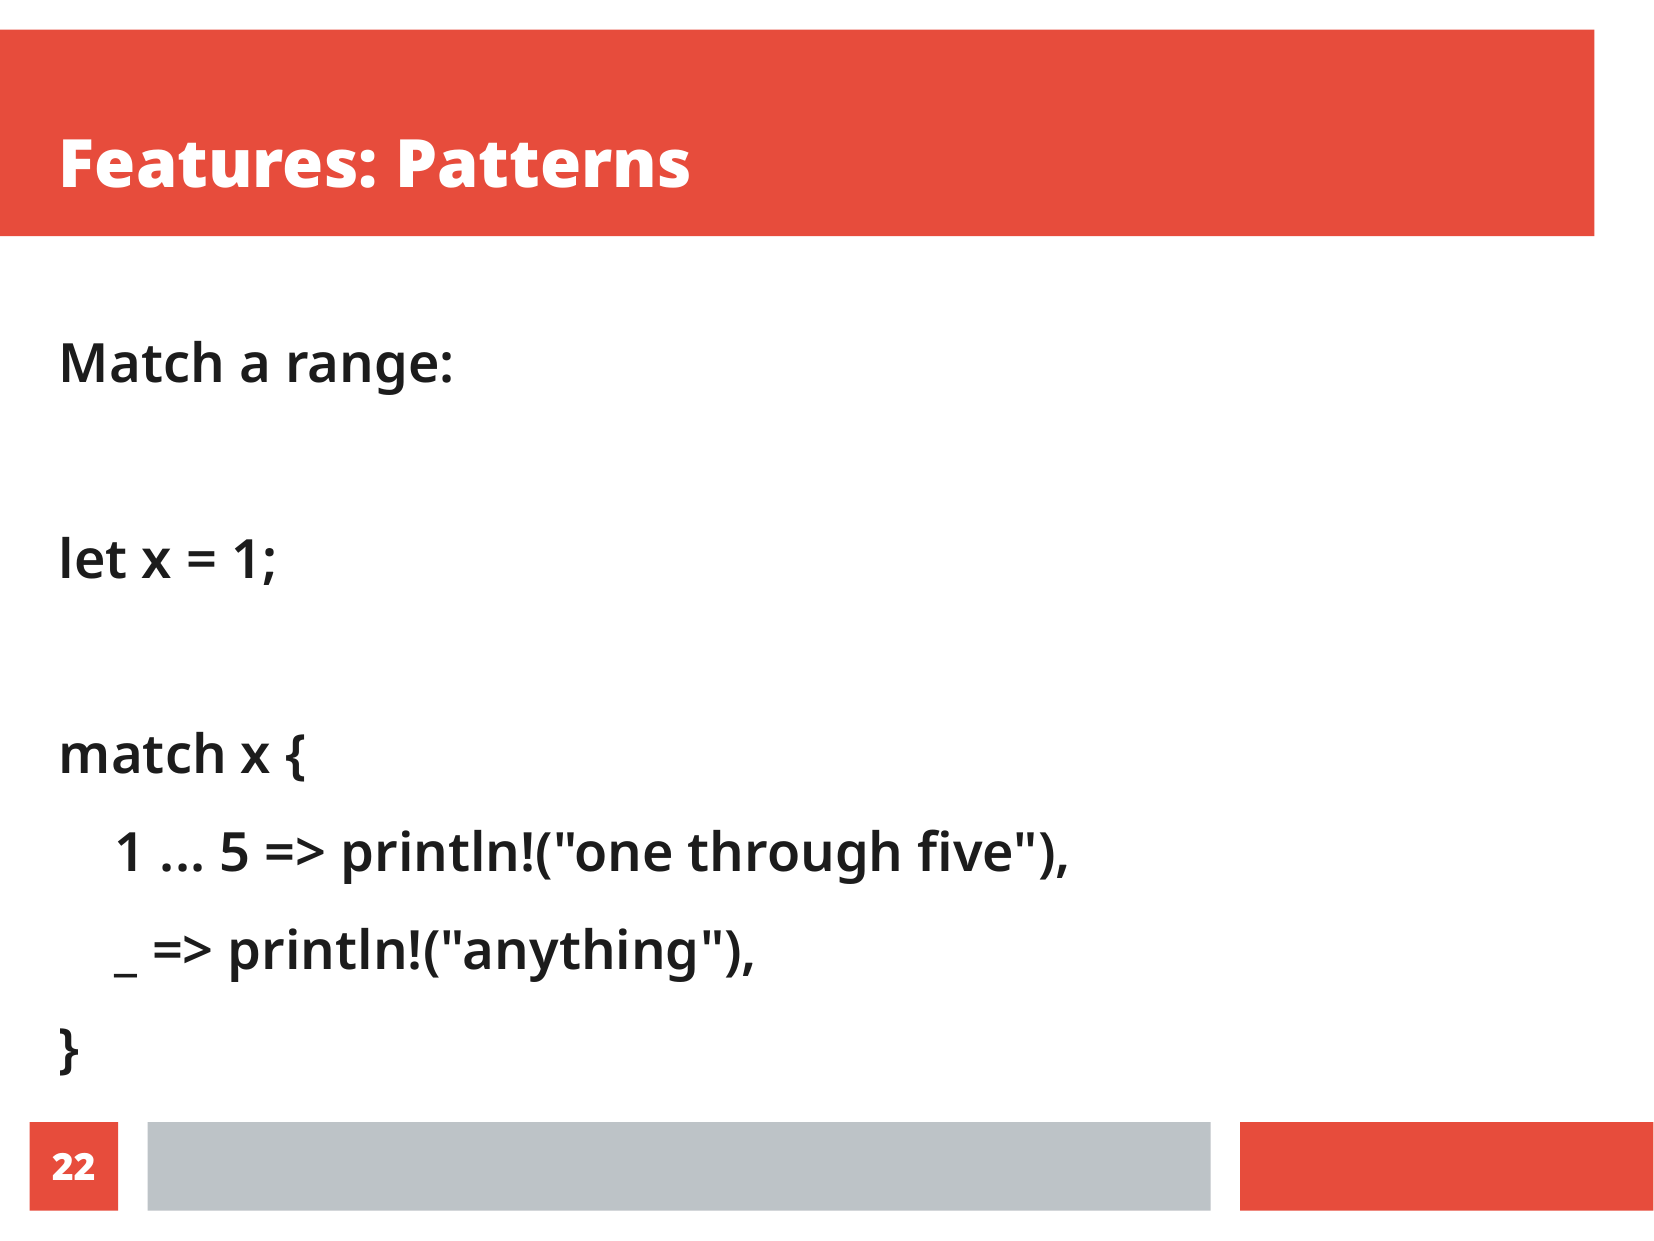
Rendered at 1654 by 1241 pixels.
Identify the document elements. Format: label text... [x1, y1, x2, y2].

list Match a range: let x = 1; match x { 1 ... 5 => println!("one through five"), _ => println!("anything"), } [59, 324, 1565, 1093]
title Features: Patterns [59, 59, 1595, 207]
